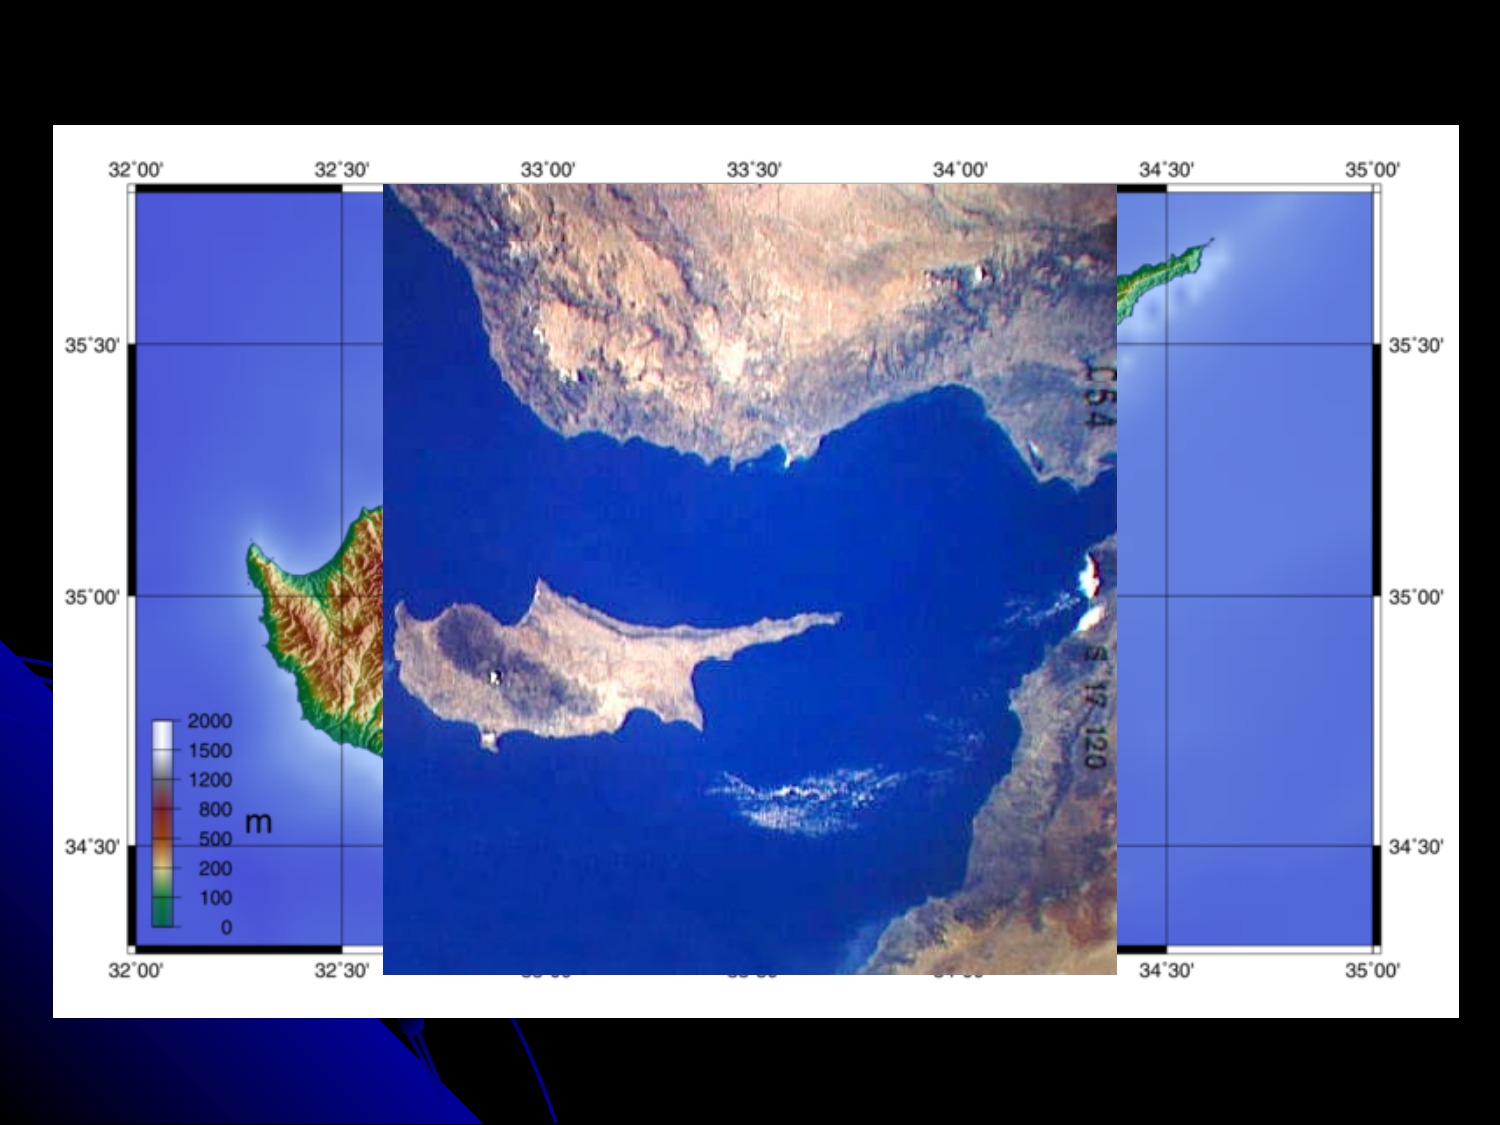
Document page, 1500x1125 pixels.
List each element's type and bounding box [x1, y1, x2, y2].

picture [53, 125, 1459, 1018]
